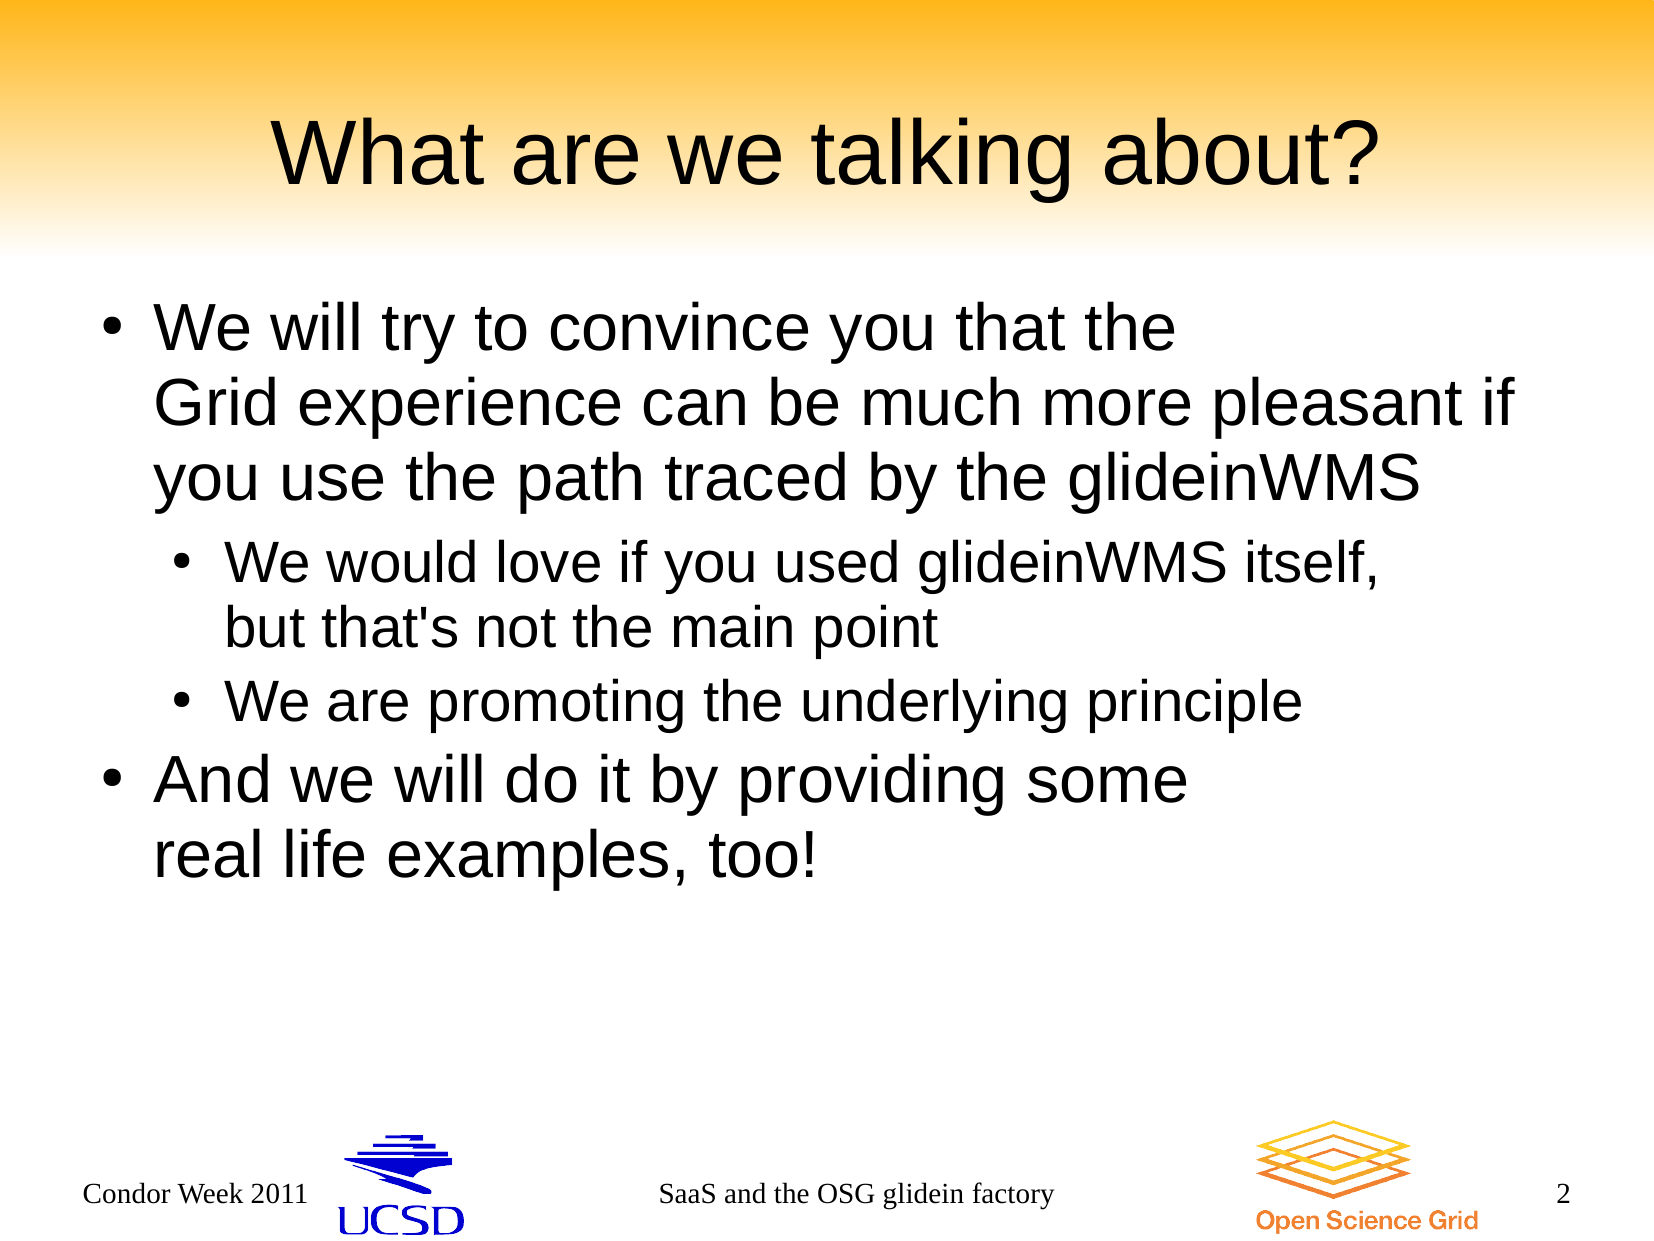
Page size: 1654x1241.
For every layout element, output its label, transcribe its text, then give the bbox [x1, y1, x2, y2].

picture [337, 1135, 464, 1235]
title What are we talking about? [82, 49, 1571, 257]
picture [1255, 1120, 1478, 1234]
list We will try to convince you that the Grid experience can be much more pleasant if you use the path traced by the glideinWMS We would love if you used glideinWMS itself, but that's not the main point We are promoting the underlying principle And we will do it by providing some real life examples, too! [82, 290, 1571, 1109]
